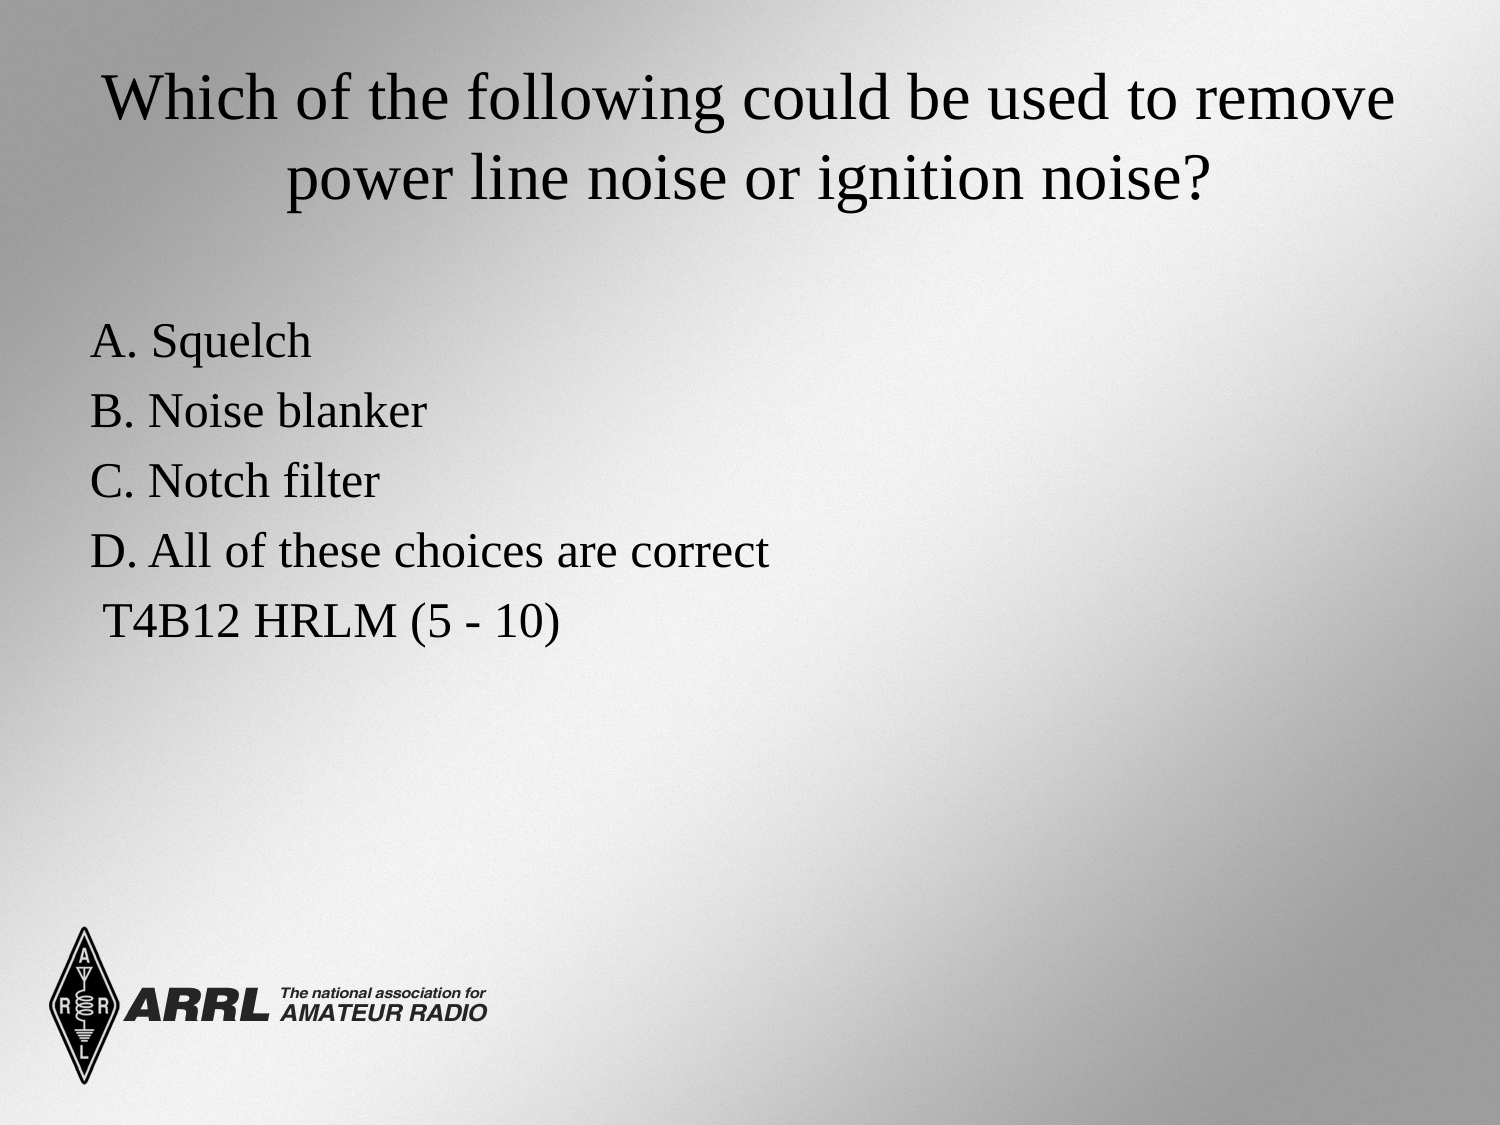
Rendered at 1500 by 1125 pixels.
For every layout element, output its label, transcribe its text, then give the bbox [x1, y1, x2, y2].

title Which of the following could be used to remove power line noise or ignition noise? [75, 45, 1425, 233]
list A. Squelch B. Noise blanker C. Notch filter D. All of these choices are correct T4B12 HRLM (5 - 10) [75, 299, 1425, 1005]
picture [0, 0, 1500, 1125]
